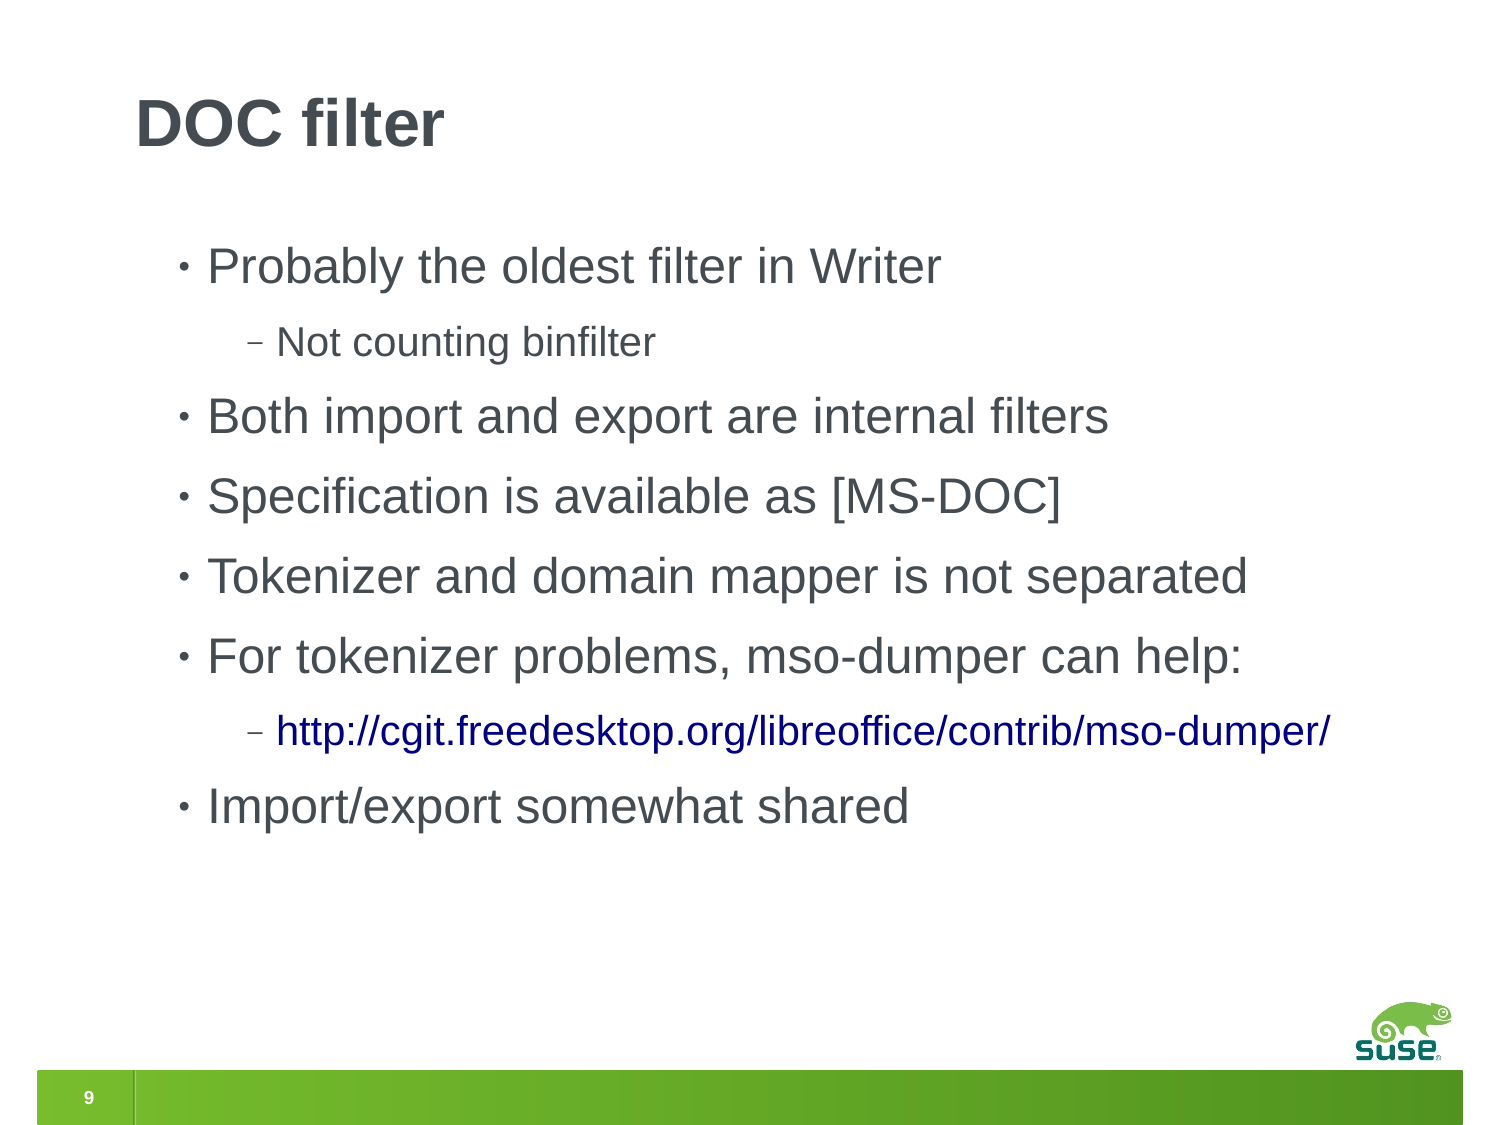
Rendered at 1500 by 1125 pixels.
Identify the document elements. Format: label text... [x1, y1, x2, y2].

title DOC filter [135, 29, 1372, 217]
picture [1355, 1001, 1452, 1061]
list Probably the oldest filter in Writer Not counting binfilter Both import and export are internal filters Specification is available as [MS-DOC] Tokenizer and domain mapper is not separated For tokenizer problems, mso-dumper can help: http://cgit.freedesktop.org/libreoffice/contrib/mso-dumper/ Import/export somewhat shared [135, 238, 1372, 982]
